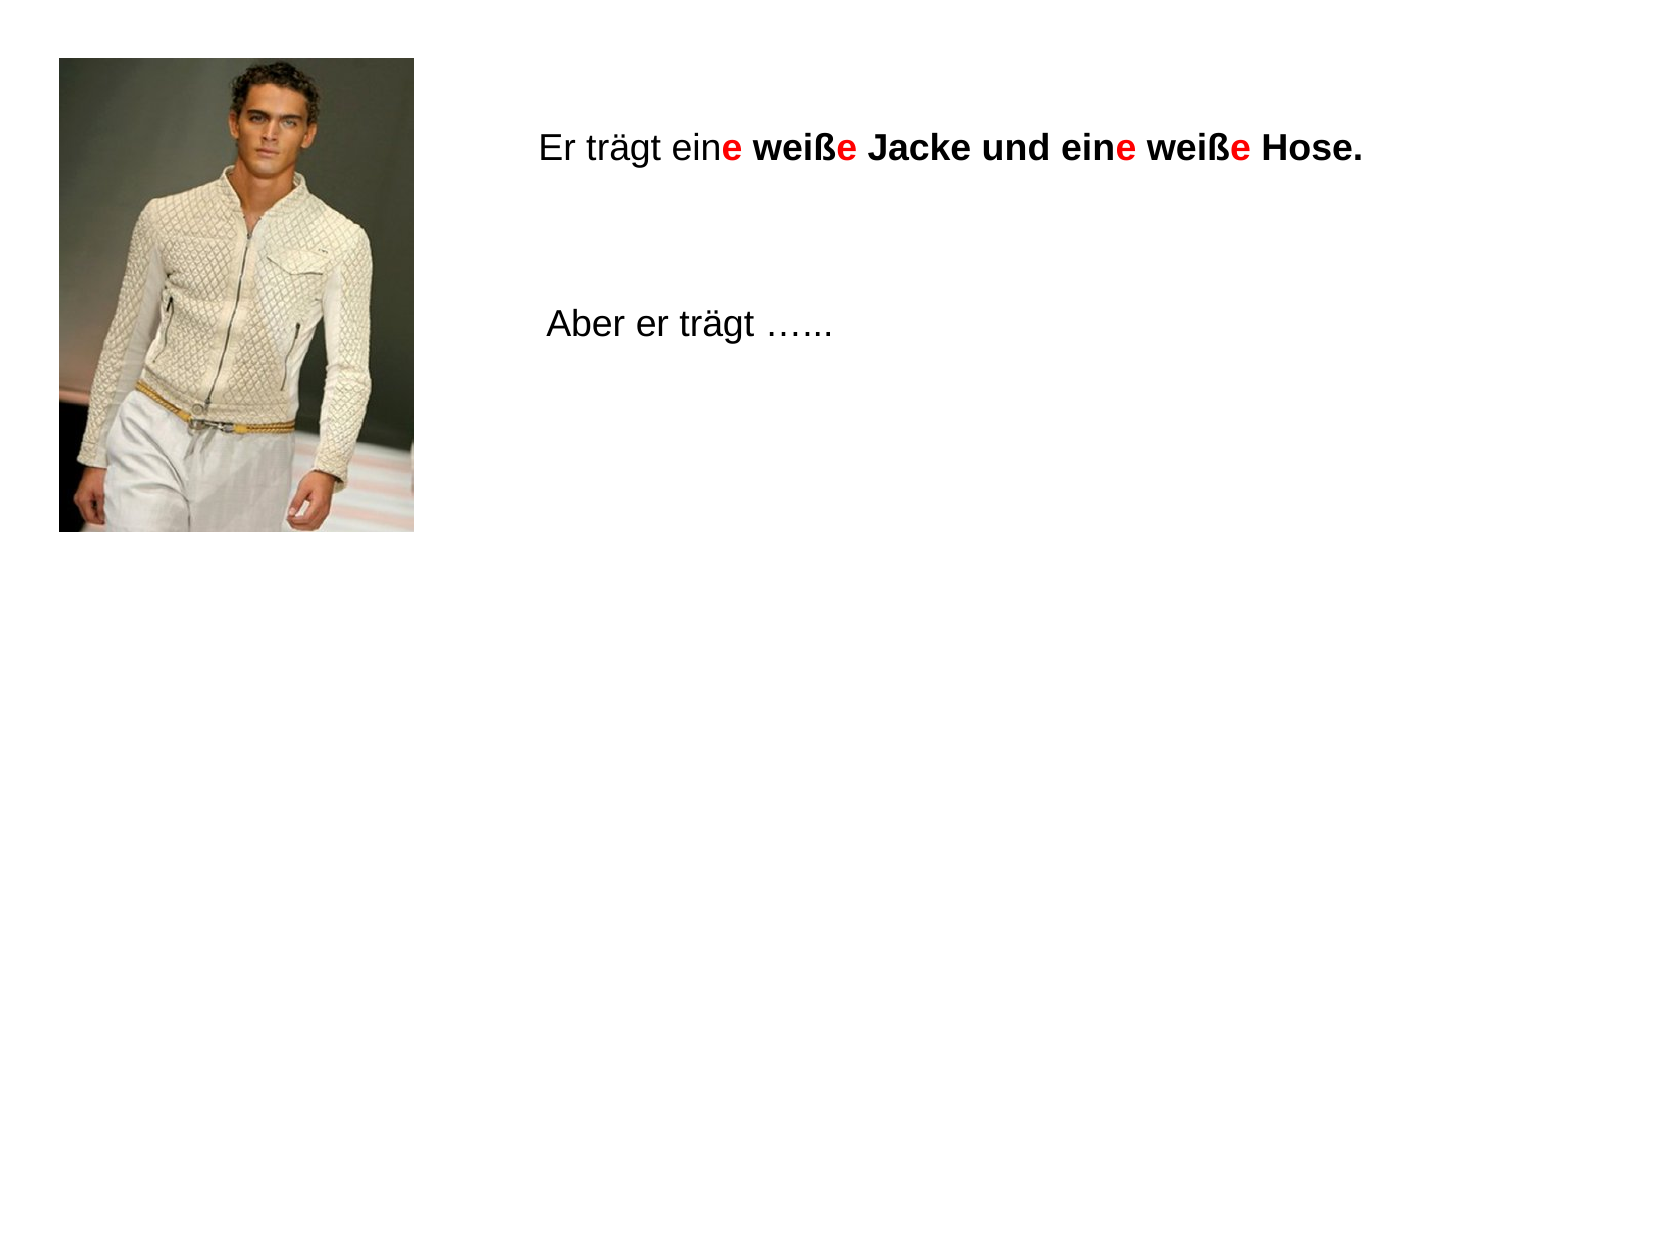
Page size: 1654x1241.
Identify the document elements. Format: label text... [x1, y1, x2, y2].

text_box Er trägt eine weiße Jacke und eine weiße Hose. [523, 119, 1391, 178]
text_box Aber er trägt …... [531, 295, 849, 353]
picture [59, 58, 414, 532]
